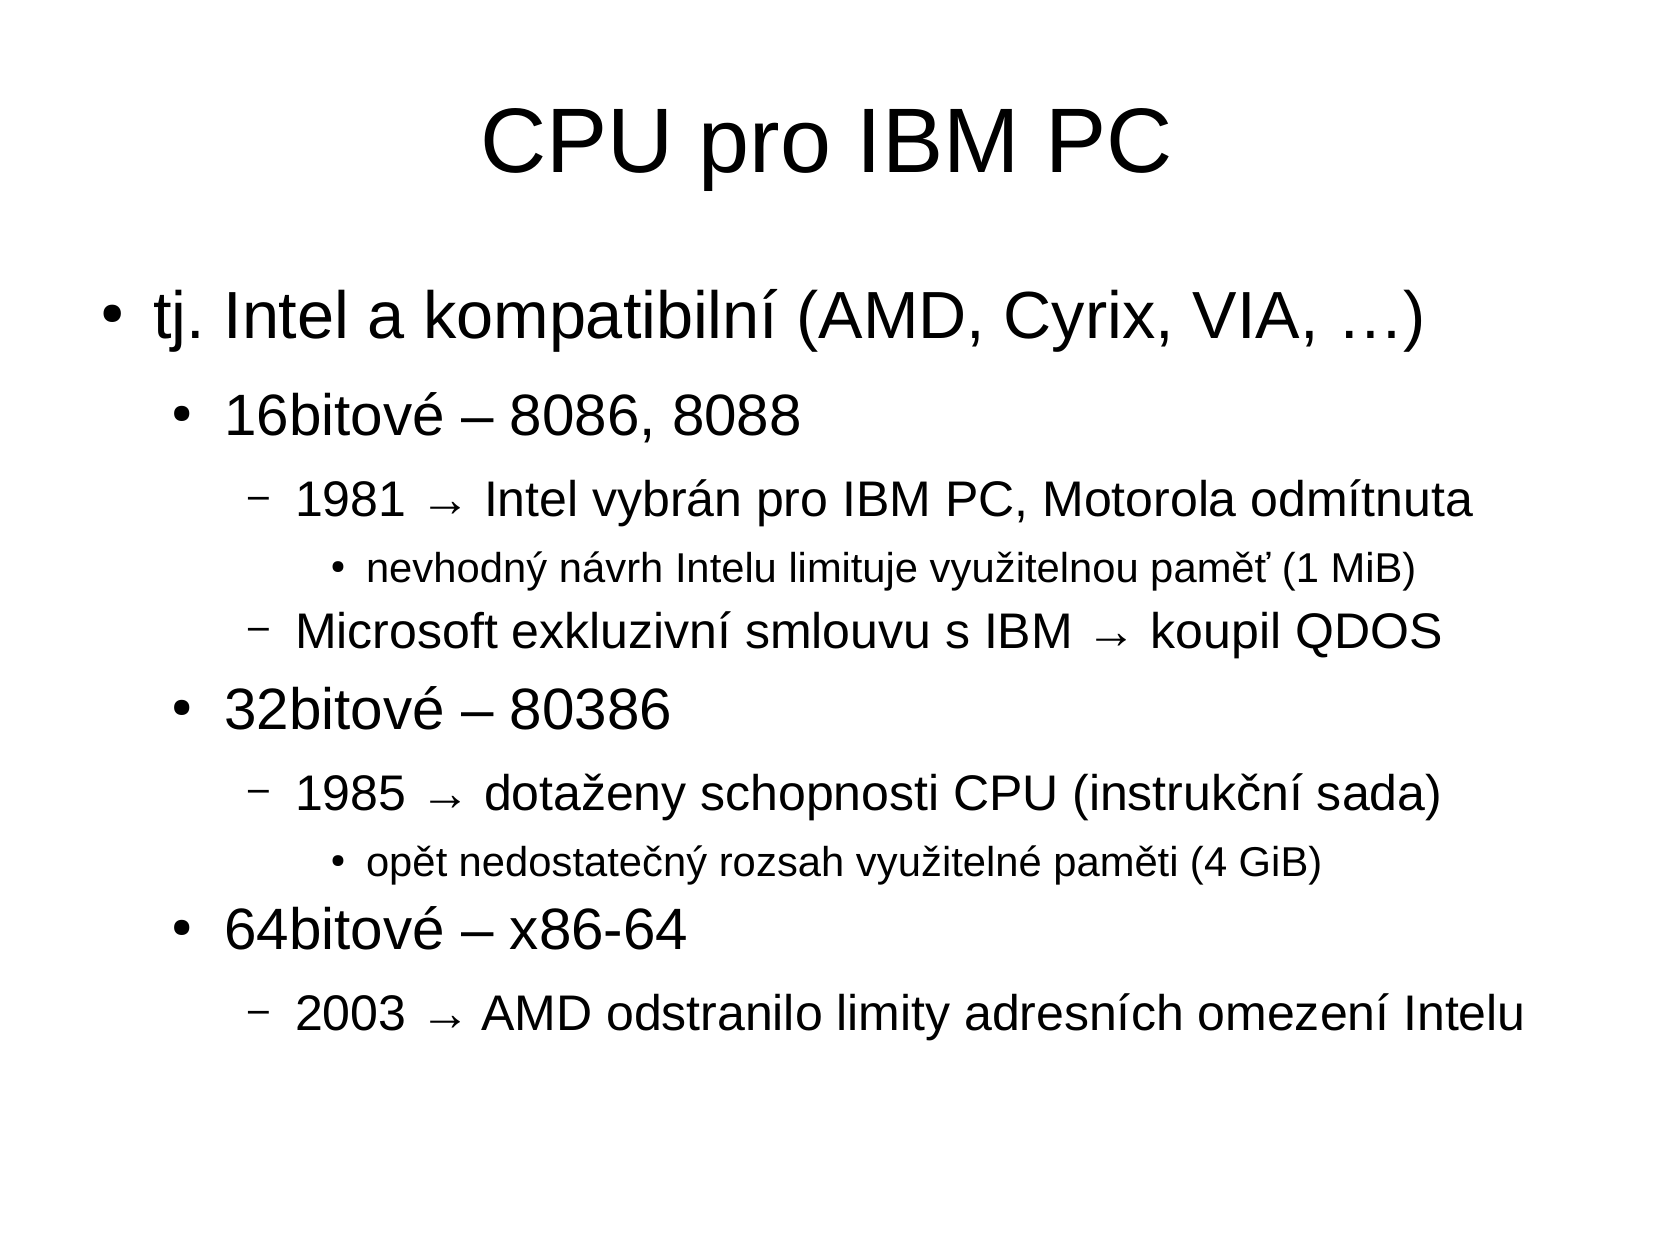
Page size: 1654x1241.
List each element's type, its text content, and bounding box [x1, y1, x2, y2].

list tj. Intel a kompatibilní (AMD, Cyrix, VIA, …) 16bitové – 8086, 8088 1981 → Intel vybrán pro IBM PC, Motorola odmítnuta nevhodný návrh Intelu limituje využitelnou paměť (1 MiB) Microsoft exkluzivní smlouvu s IBM → koupil QDOS 32bitové – 80386 1985 → dotaženy schopnosti CPU (instrukční sada) opět nedostatečný rozsah využitelné paměti (4 GiB) 64bitové – x86-64 2003 → AMD odstranilo limity adresních omezení Intelu [82, 278, 1571, 1083]
title CPU pro IBM PC [82, 45, 1571, 238]
